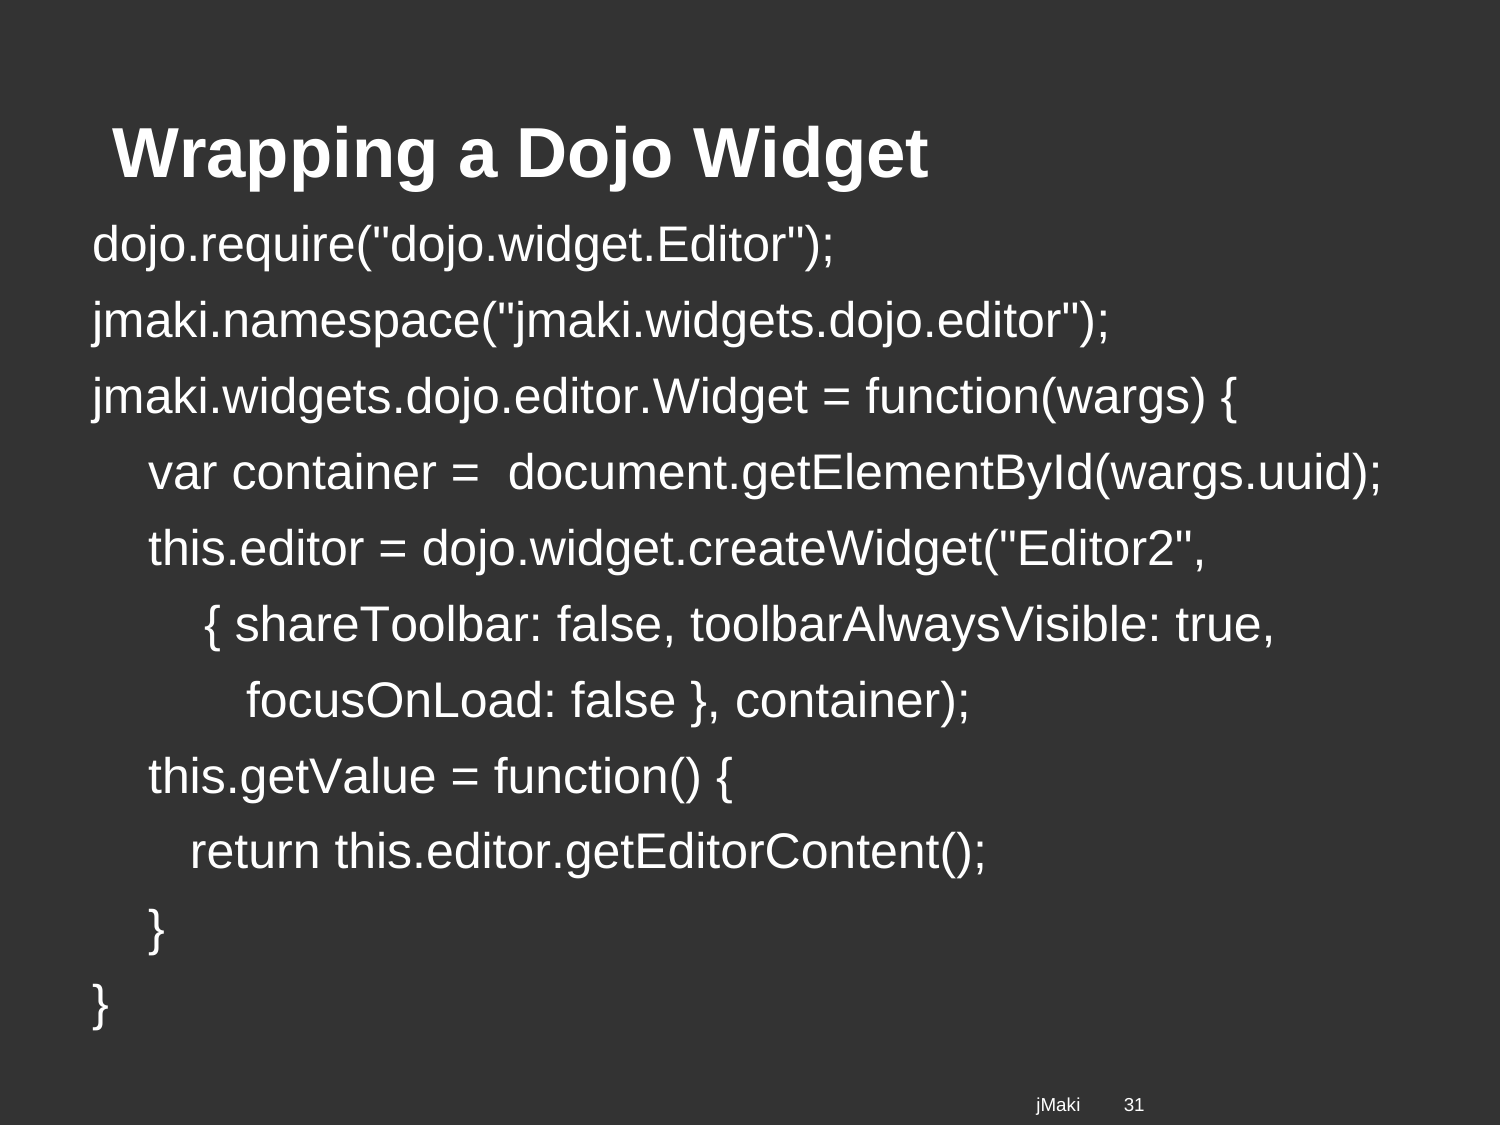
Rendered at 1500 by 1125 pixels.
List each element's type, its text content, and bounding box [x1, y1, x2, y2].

list dojo.require("dojo.widget.Editor"); jmaki.namespace("jmaki.widgets.dojo.editor"); jmaki.widgets.dojo.editor.Widget = function(wargs) { var container = document.getElementById(wargs.uuid); this.editor = dojo.widget.createWidget("Editor2", { shareToolbar: false, toolbarAlwaysVisible: true, focusOnLoad: false }, container); this.getValue = function() { return this.editor.getEditorContent(); } } [74, 224, 1388, 1125]
title Wrapping a Dojo Widget [112, 111, 1417, 271]
